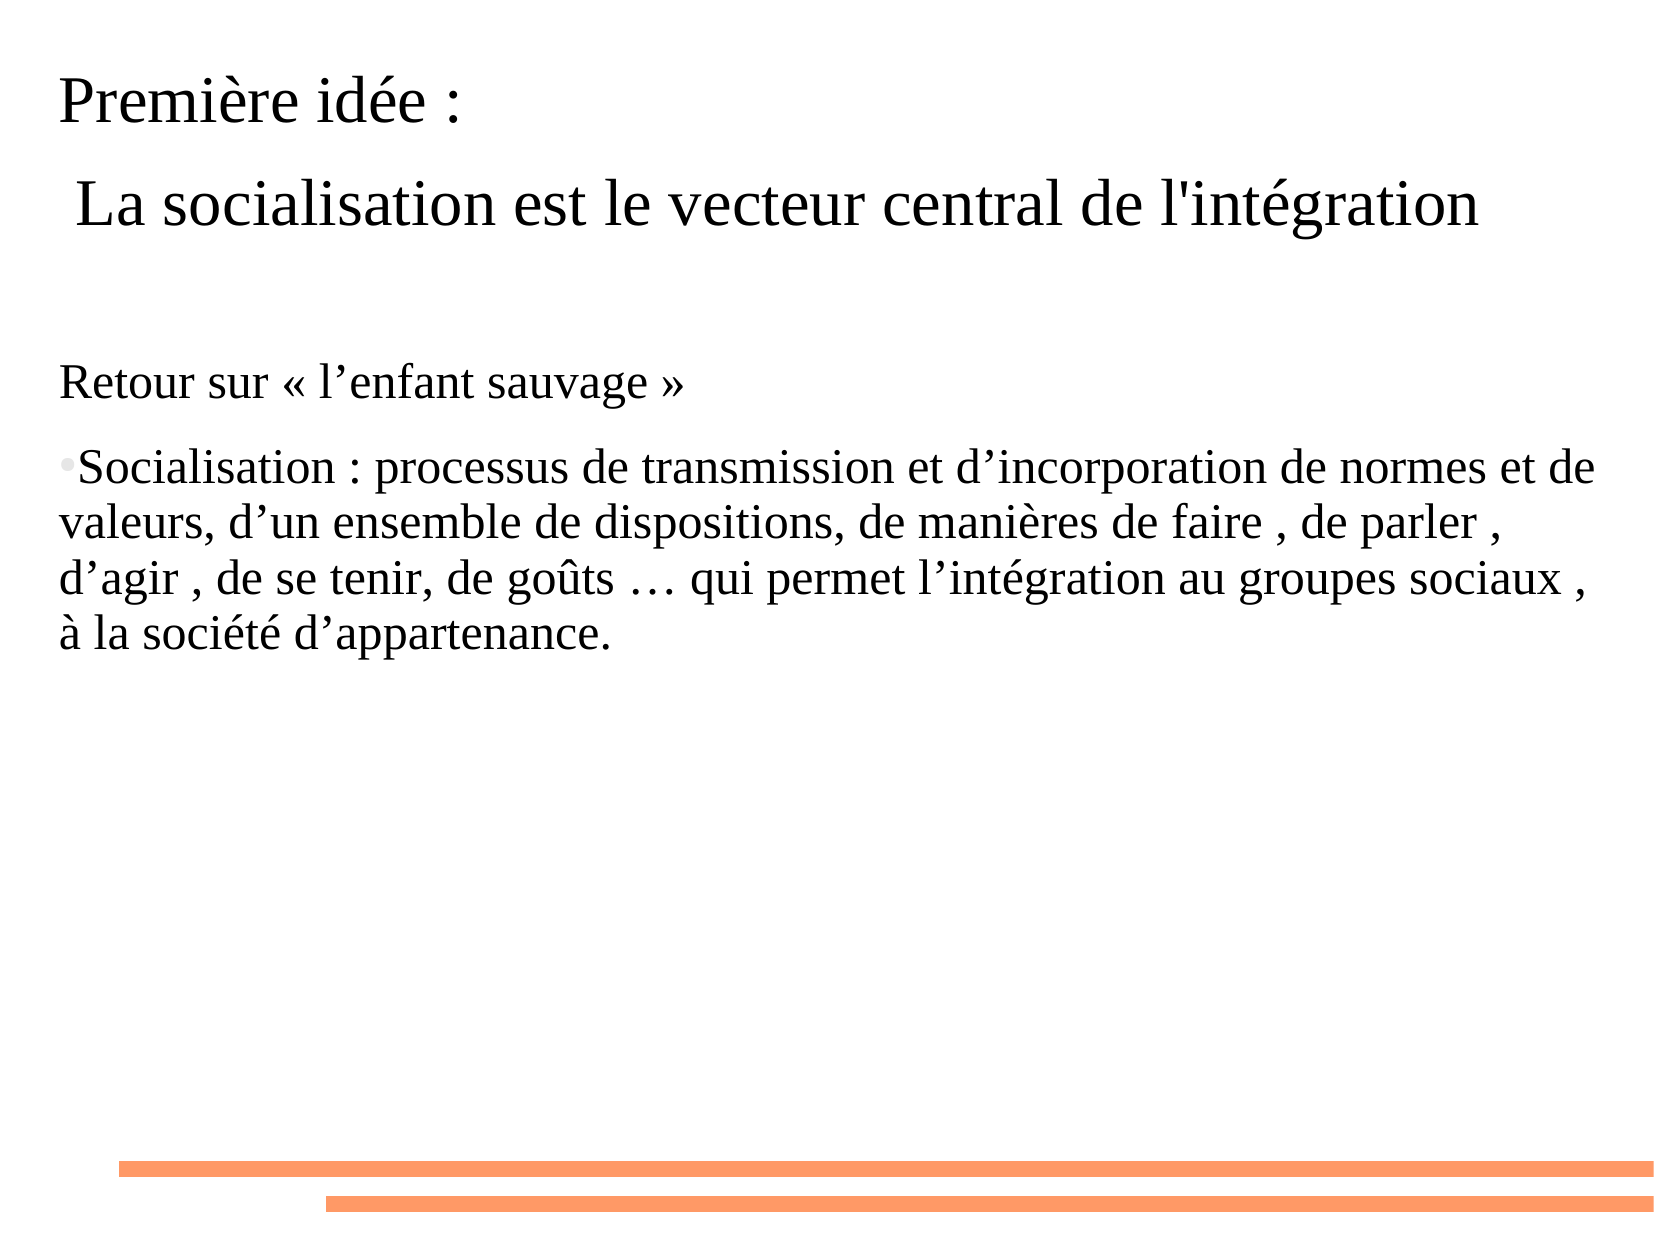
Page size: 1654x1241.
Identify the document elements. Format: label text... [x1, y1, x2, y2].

list Première idée : La socialisation est le vecteur central de l'intégration Retour sur « l’enfant sauvage » Socialisation : processus de transmission et d’incorporation de normes et de valeurs, d’un ensemble de dispositions, de manières de faire , de parler , d’agir , de se tenir, de goûts … qui permet l’intégration au groupes sociaux , à la société d’appartenance. [59, 62, 1605, 1112]
